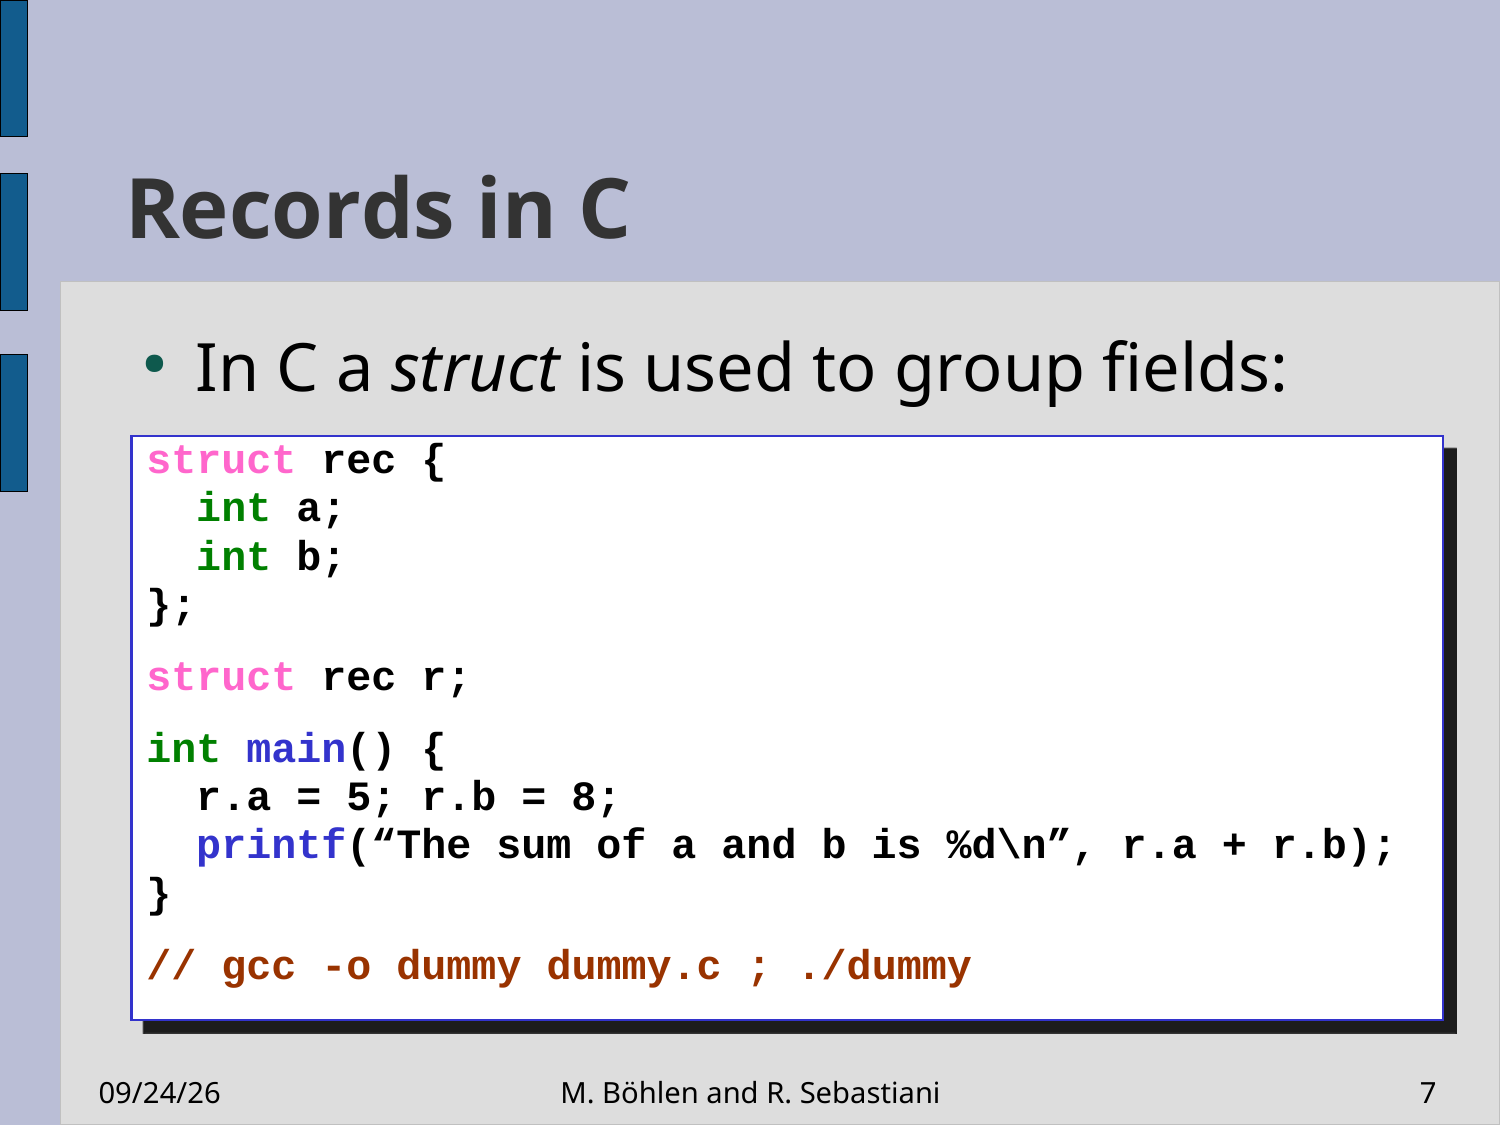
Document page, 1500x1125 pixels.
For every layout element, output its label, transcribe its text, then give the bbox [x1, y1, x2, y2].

title Records in C [110, 67, 1392, 271]
list In C a struct is used to group fields: [110, 312, 1392, 1037]
text_box struct rec { int a; int b; }; struct rec r; int main() { r.a = 5; r.b = 8; printf(“The sum of a and b is %d\n”, r.a + r.b); } // gcc -o dummy dummy.c ; ./dummy [131, 435, 1444, 1021]
